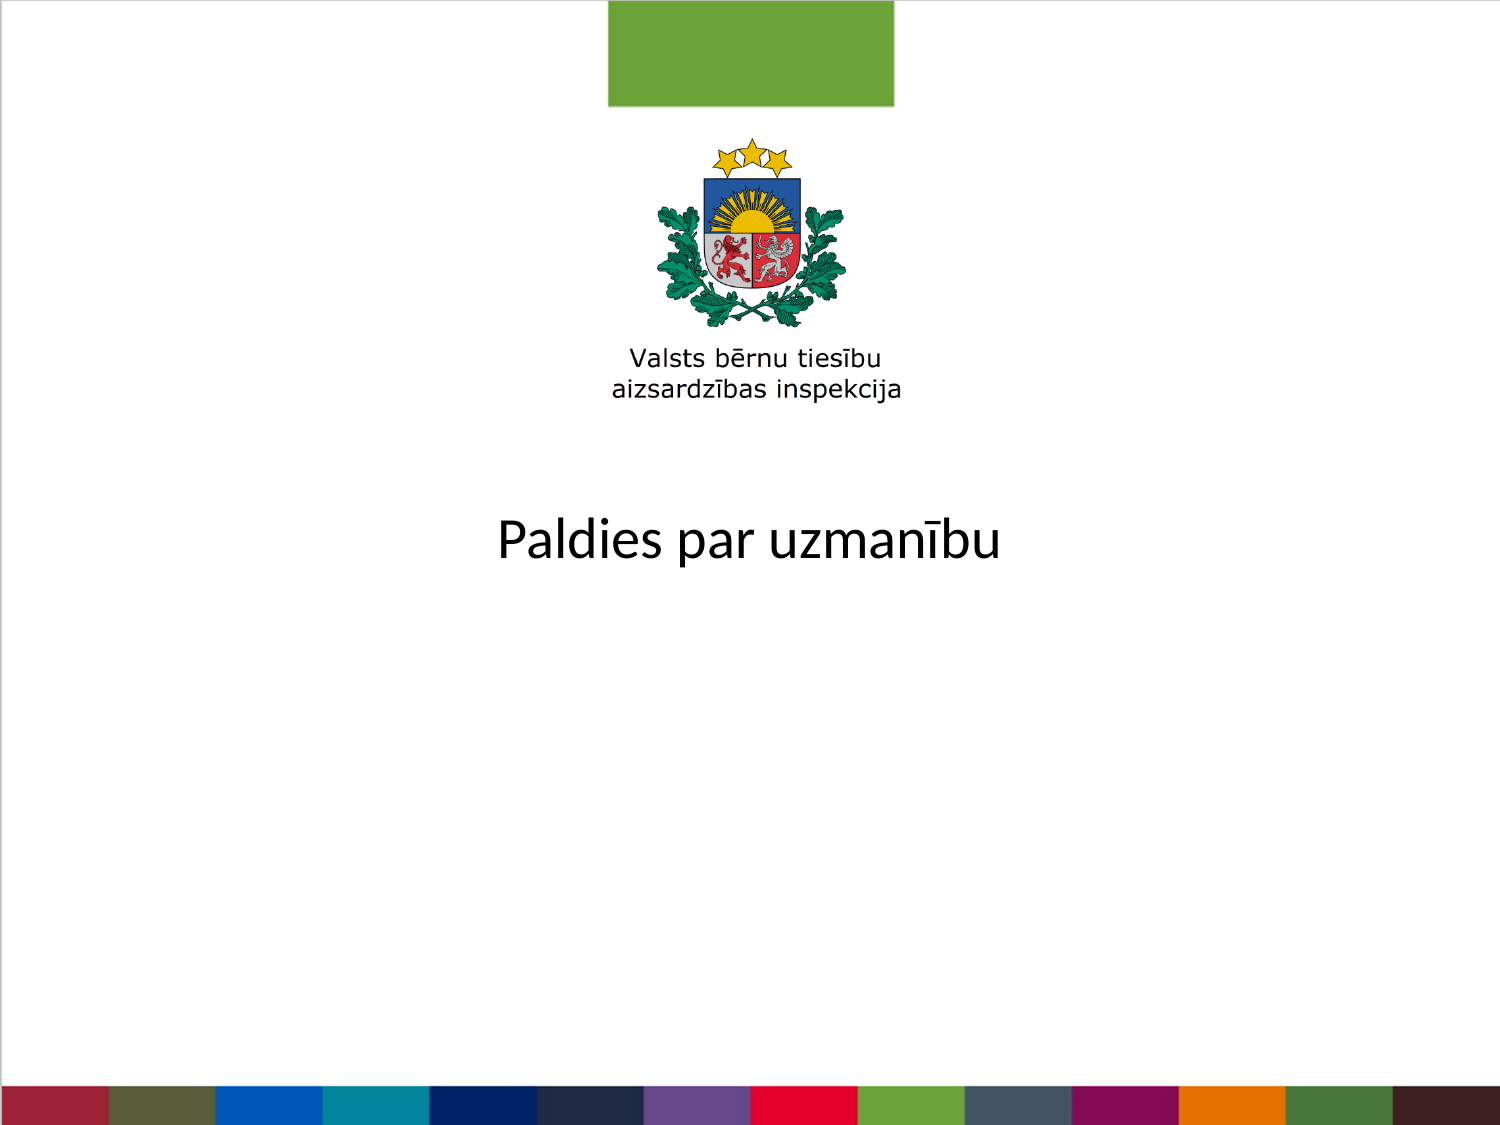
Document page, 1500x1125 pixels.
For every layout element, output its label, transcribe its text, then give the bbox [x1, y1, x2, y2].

list Paldies par uzmanību [0, 500, 1500, 691]
